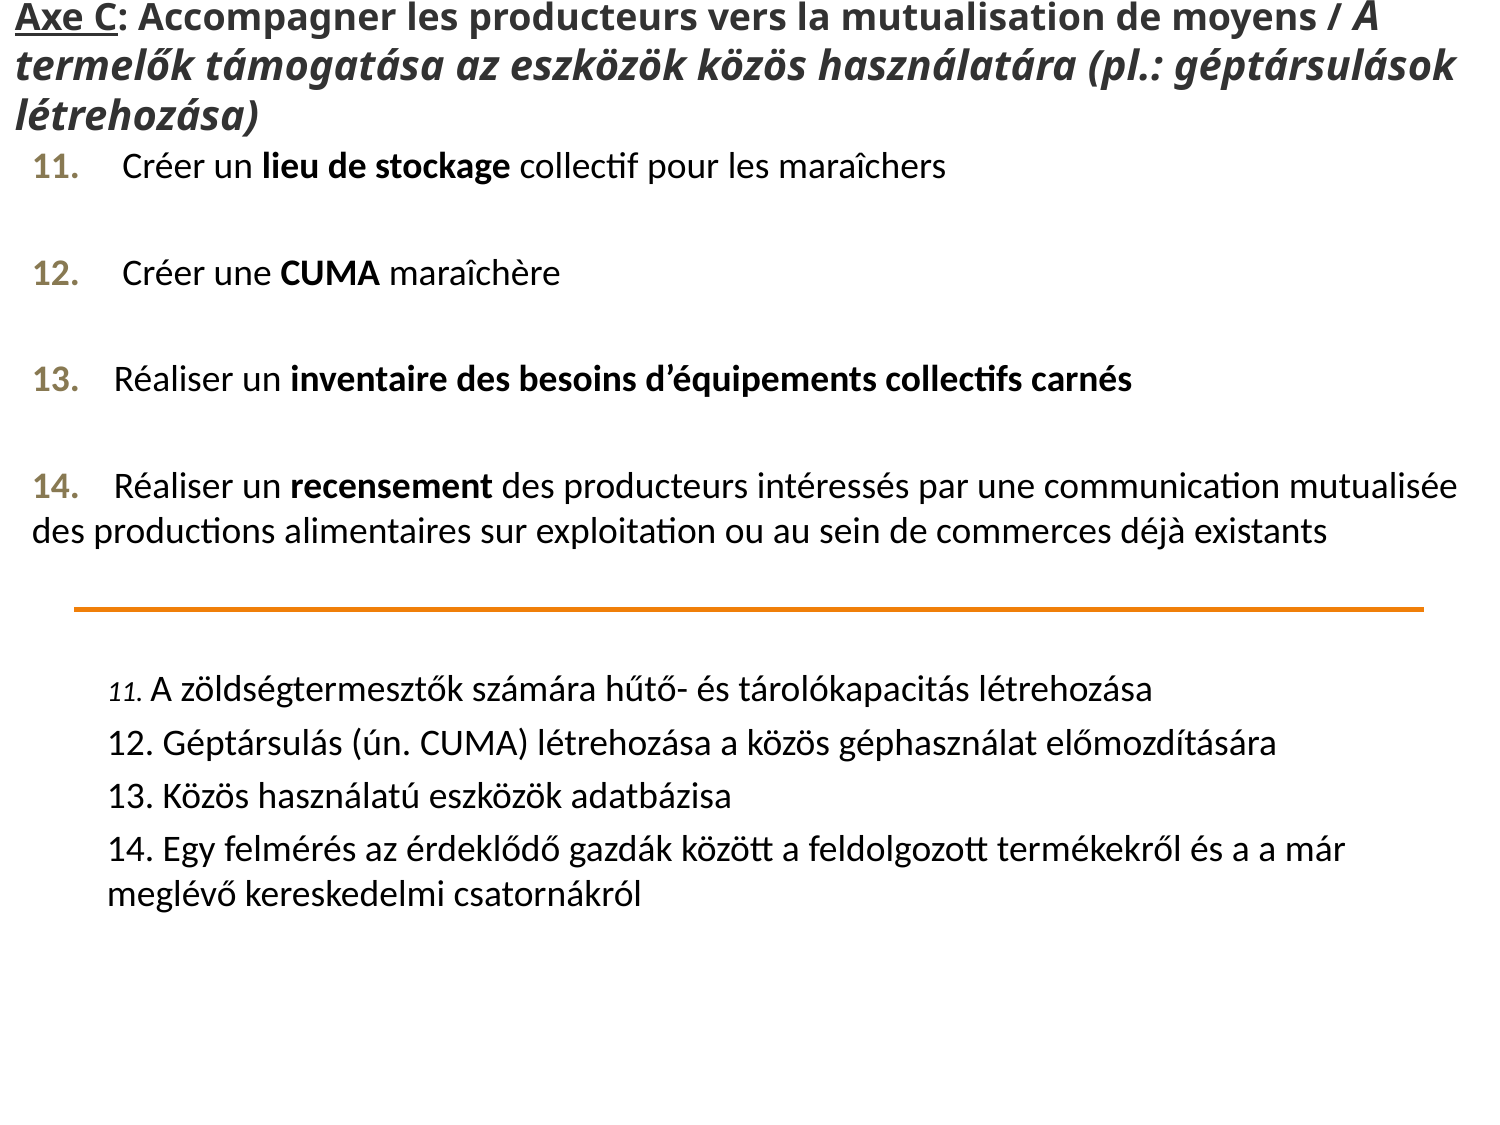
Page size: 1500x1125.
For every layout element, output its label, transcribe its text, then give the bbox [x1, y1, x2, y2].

text_box Axe C: Accompagner les producteurs vers la mutualisation de moyens / A termelők támogatása az eszközök közös használatára (pl.: géptársulások létrehozása) [0, 1, 1500, 126]
text_box 11. A zöldségtermesztők számára hűtő- és tárolókapacitás létrehozása 12. Géptársulás (ún. CUMA) létrehozása a közös géphasználat előmozdítására 13. Közös használatú eszközök adatbázisa 14. Egy felmérés az érdeklődő gazdák között a feldolgozott termékekről és a a már meglévő kereskedelmi csatornákról [74, 656, 1374, 1013]
text_box 11. Créer un lieu de stockage collectif pour les maraîchers 12. Créer une CUMA maraîchère 13. Réaliser un inventaire des besoins d’équipements collectifs carnés 14. Réaliser un recensement des producteurs intéressés par une communication mutualisée des productions alimentaires sur exploitation ou au sein de commerces déjà existants [0, 133, 1500, 495]
